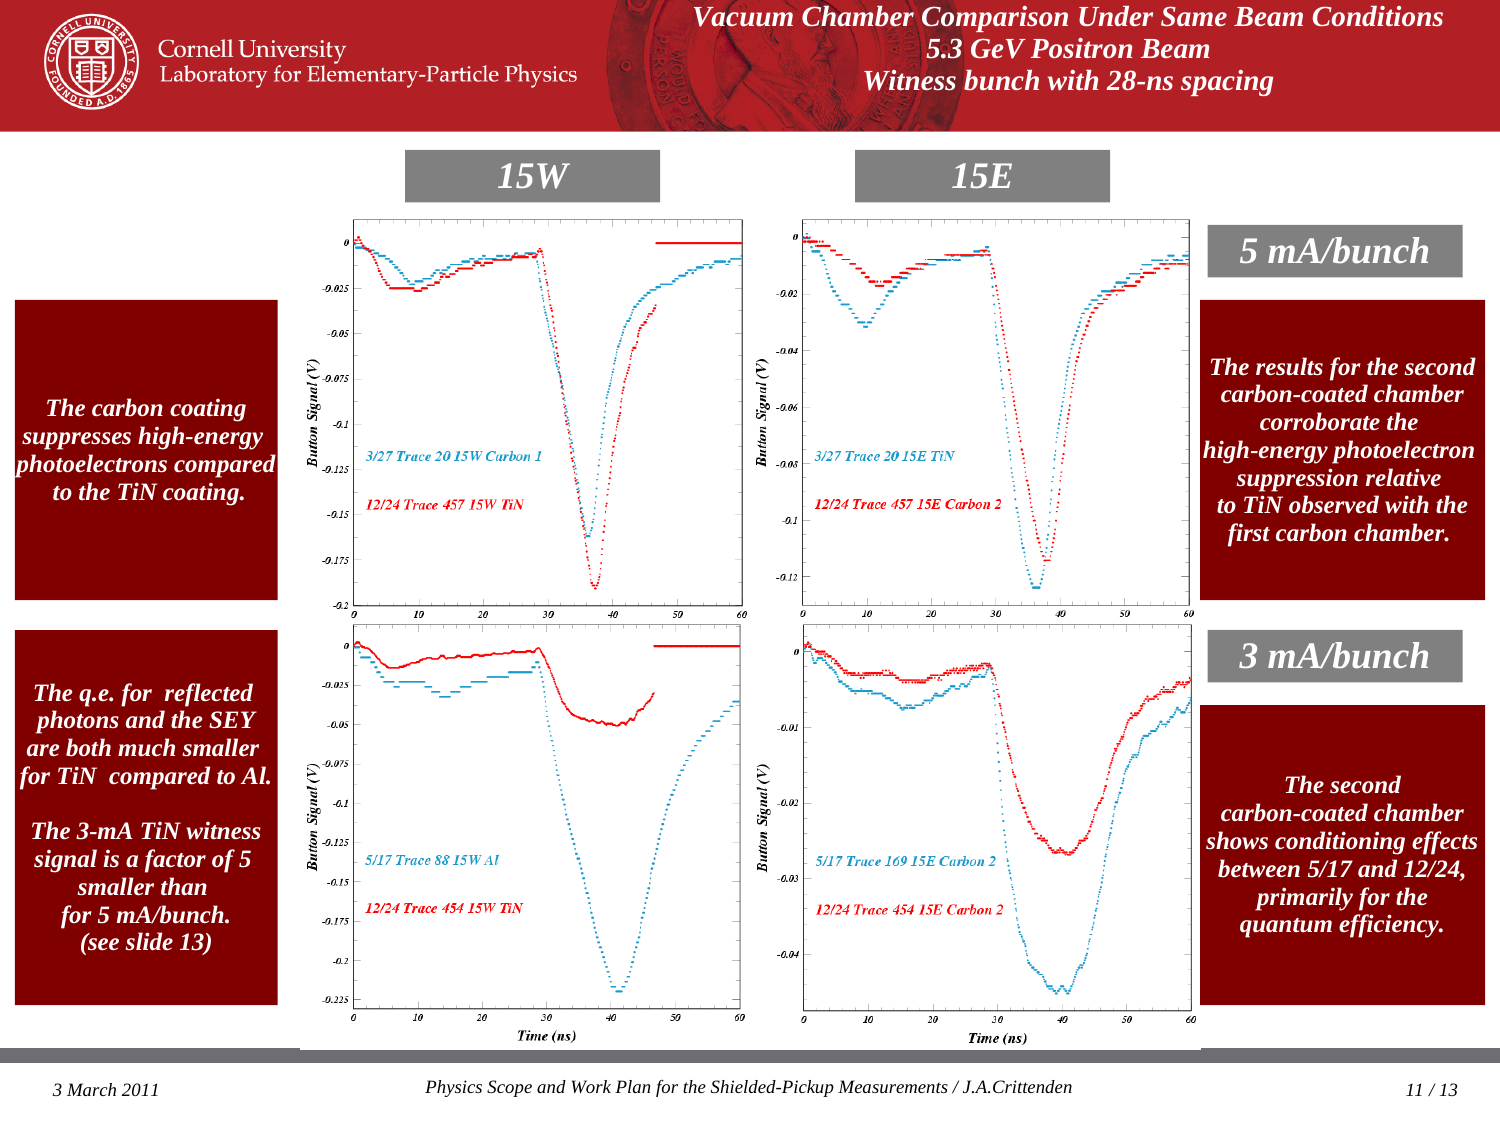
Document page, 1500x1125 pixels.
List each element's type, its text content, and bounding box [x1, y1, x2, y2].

text_box The second carbon-coated chamber shows conditioning effects between 5/17 and 12/24, primarily for the quantum efficiency. [1200, 705, 1486, 1006]
text_box 15W [405, 149, 661, 203]
text_box 3 mA/bunch [1207, 629, 1463, 683]
text_box Vacuum Chamber Comparison Under Same Beam Conditions 5.3 GeV Positron Beam Witness bunch with 28-ns spacing [637, 0, 1500, 136]
text_box 5 mA/bunch [1207, 224, 1463, 278]
text_box The carbon coating suppresses high-energy photoelectrons compared to the TiN coating. [14, 299, 278, 601]
text_box The results for the second carbon-coated chamber corroborate the high-energy photoelectron suppression relative to TiN observed with the first carbon chamber. [1200, 299, 1486, 601]
picture [0, 0, 637, 132]
text_box The q.e. for reflected photons and the SEY are both much smaller for TiN compared to Al. The 3-mA TiN witness signal is a factor of 5 smaller than for 5 mA/bunch. (see slide 13) [14, 630, 278, 1006]
text_box 15E [855, 149, 1111, 203]
picture [300, 215, 1201, 1051]
